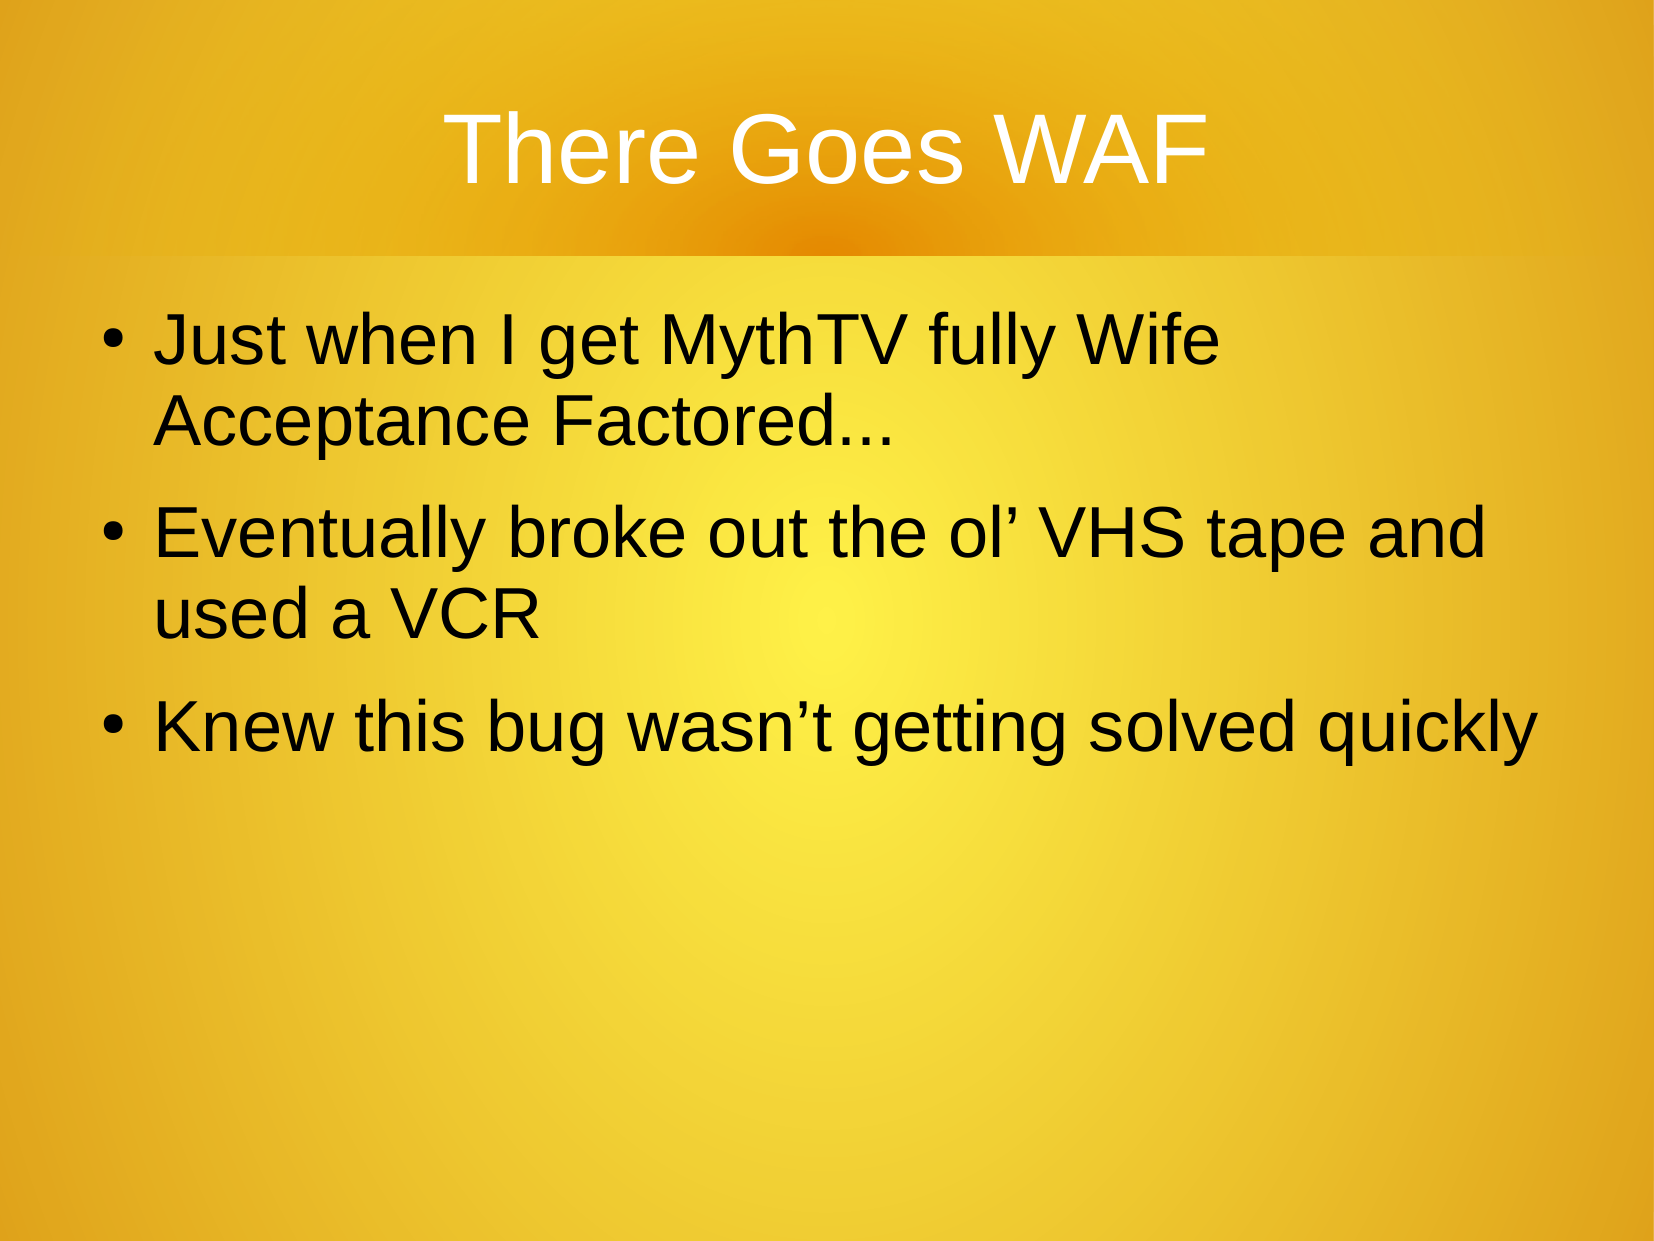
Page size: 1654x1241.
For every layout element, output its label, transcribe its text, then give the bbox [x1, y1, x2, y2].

title There Goes WAF [82, 47, 1571, 252]
list Just when I get MythTV fully Wife Acceptance Factored... Eventually broke out the ol’ VHS tape and used a VCR Knew this bug wasn’t getting solved quickly [82, 299, 1571, 1019]
